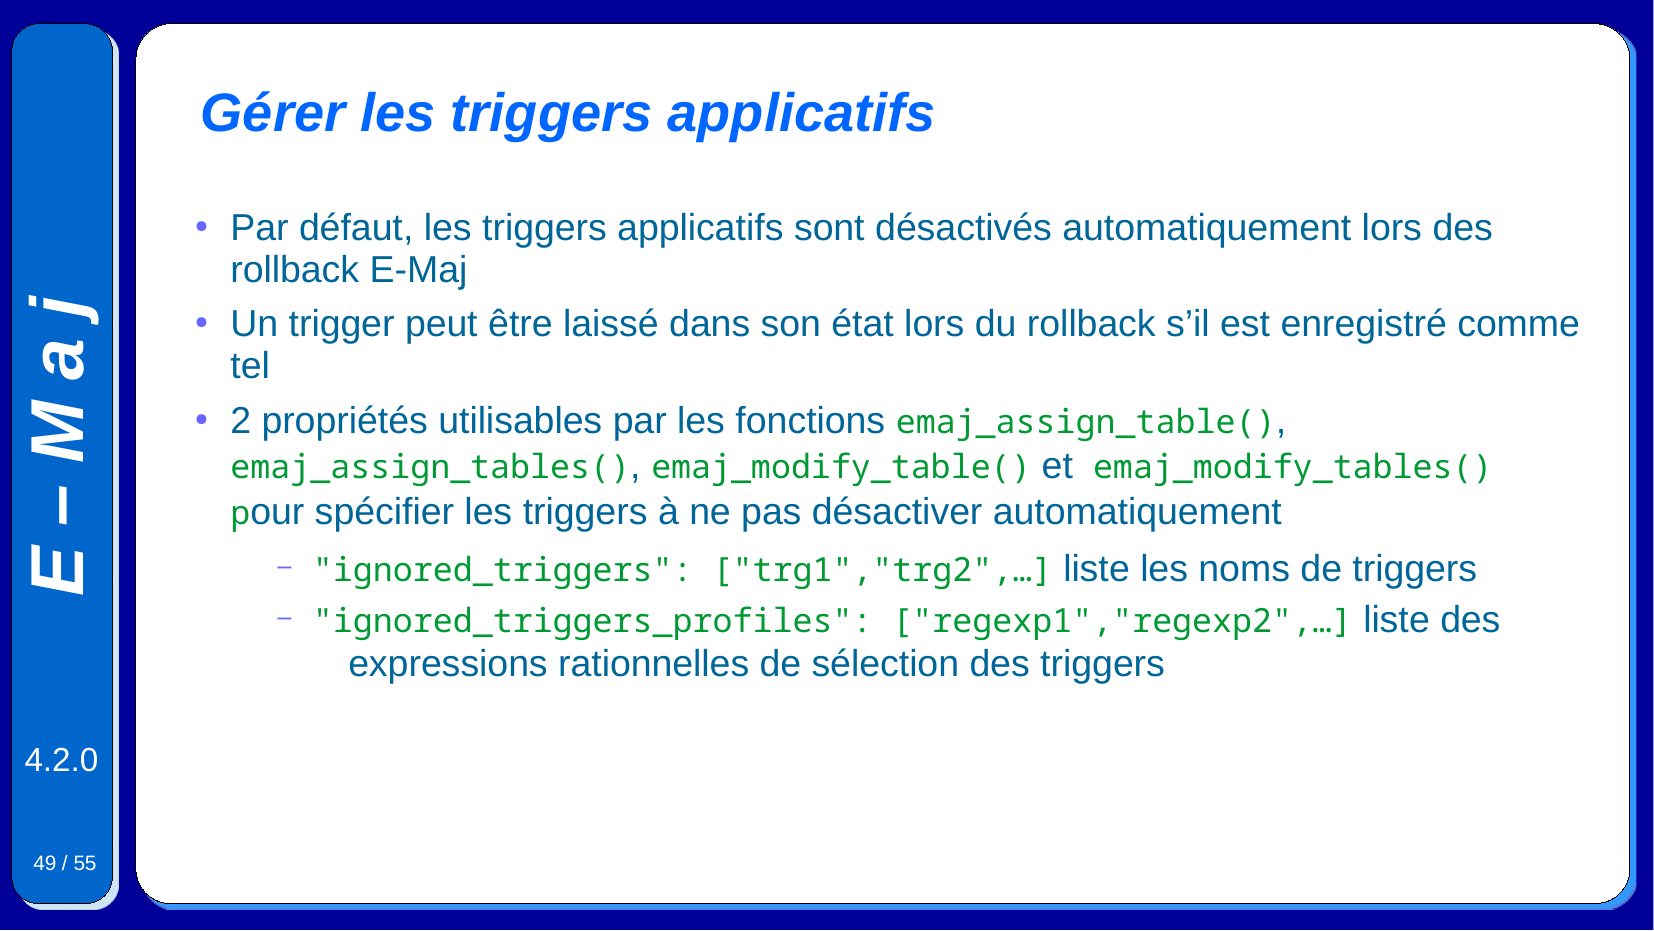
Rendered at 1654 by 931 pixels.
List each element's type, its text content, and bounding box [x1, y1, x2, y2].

title Gérer les triggers applicatifs [200, 34, 1575, 191]
list Par défaut, les triggers applicatifs sont désactivés automatiquement lors des rollback E-Maj Un trigger peut être laissé dans son état lors du rollback s’il est enregistré comme tel 2 propriétés utilisables par les fonctions emaj_assign_table(), emaj_assign_tables(), emaj_modify_table() et emaj_modify_tables() pour spécifier les triggers à ne pas désactiver automatiquement "ignored_triggers": ["trg1","trg2",…] liste les noms de triggers "ignored_triggers_profiles": ["regexp1","regexp2",…] liste des expressions rationnelles de sélection des triggers [177, 206, 1587, 880]
